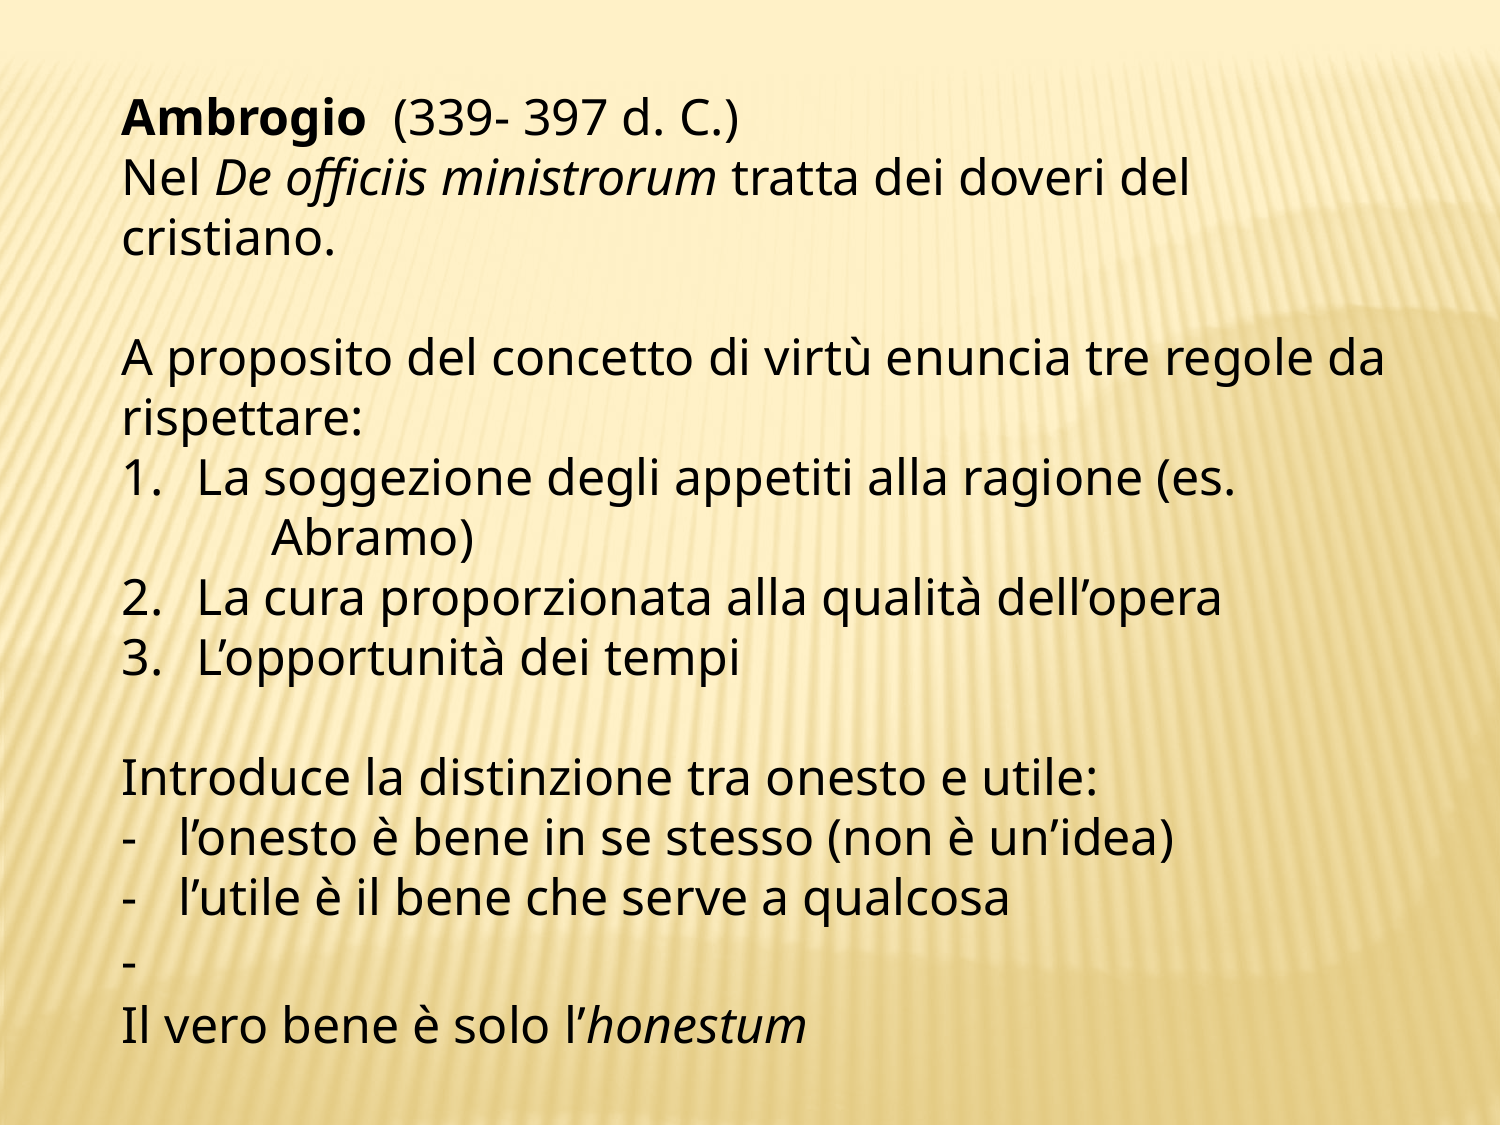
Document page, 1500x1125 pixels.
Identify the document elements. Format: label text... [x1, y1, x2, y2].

text_box Ambrogio (339- 397 d. C.) Nel De officiis ministrorum tratta dei doveri del cristiano. A proposito del concetto di virtù enuncia tre regole da rispettare: La soggezione degli appetiti alla ragione (es. Abramo) La cura proporzionata alla qualità dell’opera L’opportunità dei tempi Introduce la distinzione tra onesto e utile: l’onesto è bene in se stesso (non è un’idea) l’utile è il bene che serve a qualcosa Il vero bene è solo l’honestum [106, 78, 1418, 1063]
